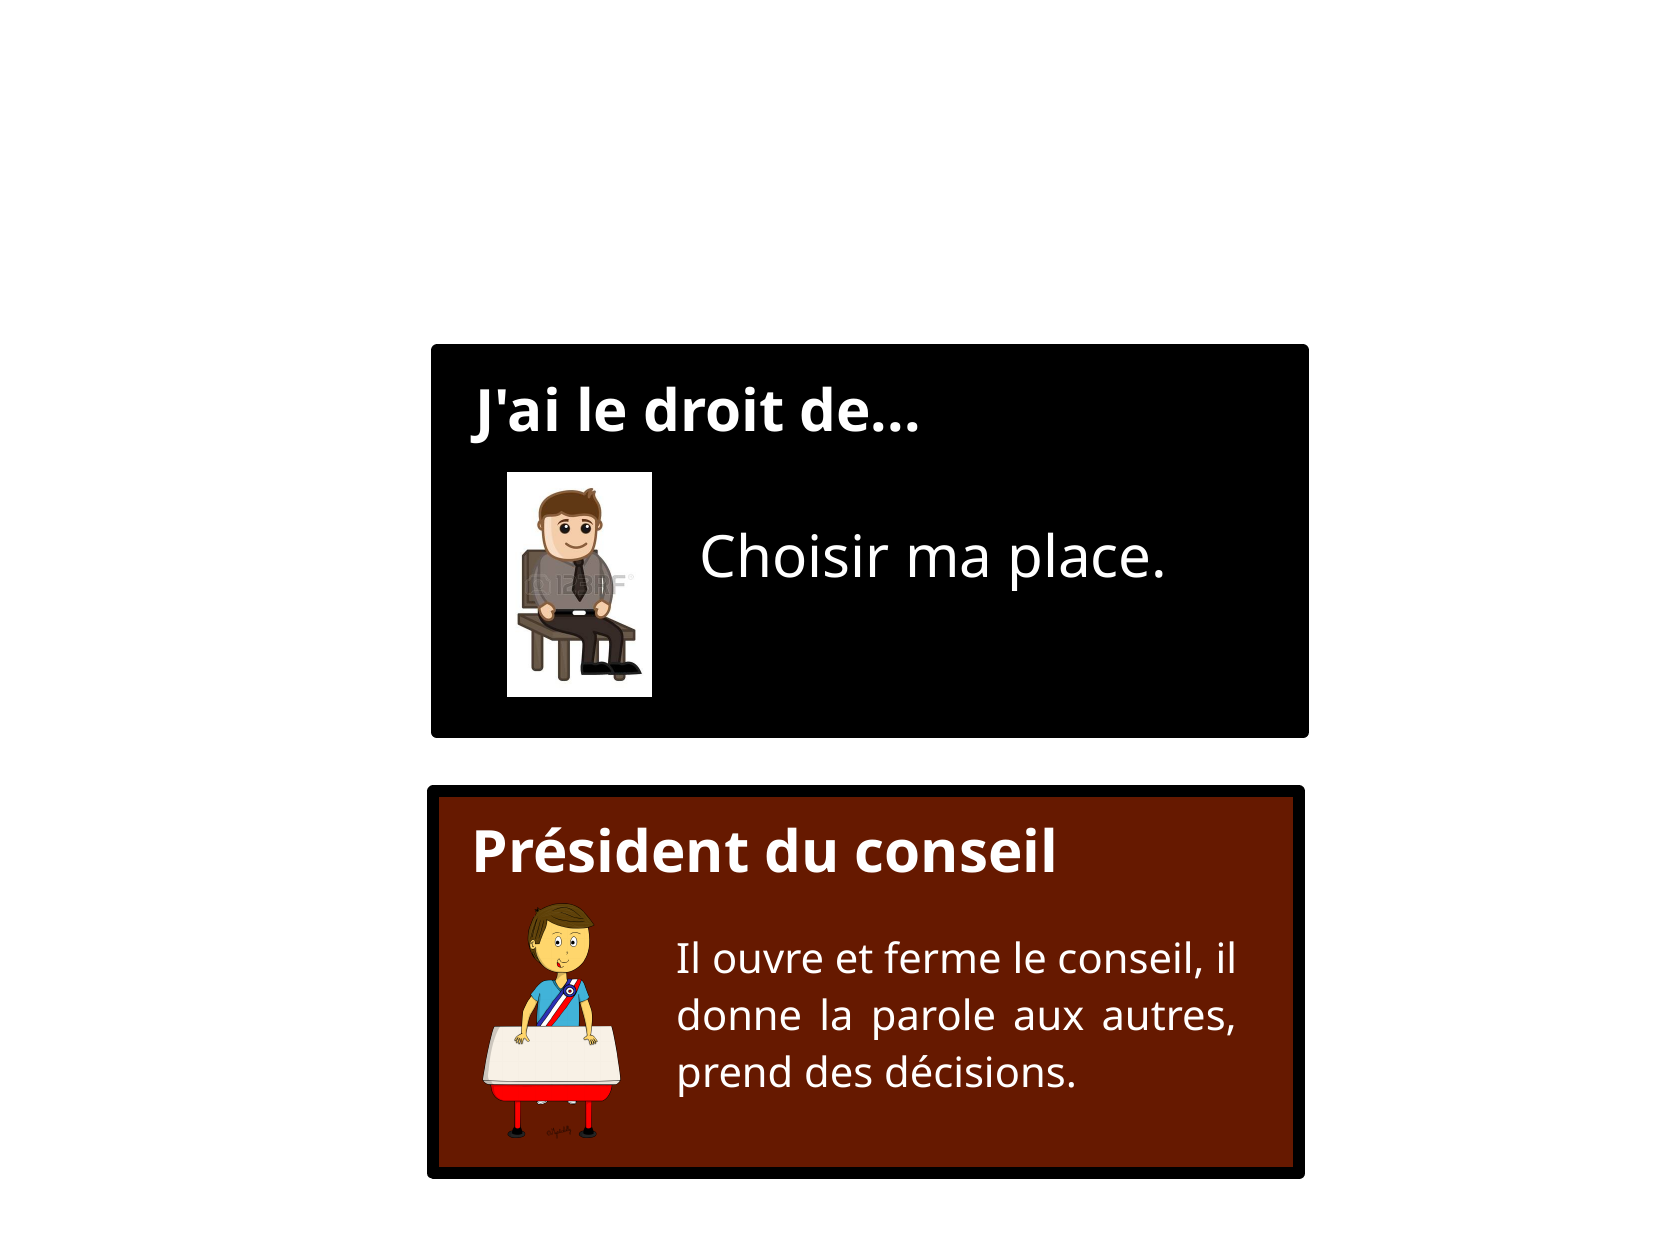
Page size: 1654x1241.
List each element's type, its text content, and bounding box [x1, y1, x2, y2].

text_box [437, 350, 1303, 733]
text_box Président du conseil [456, 803, 1284, 934]
text_box Il ouvre et ferme le conseil, il donne la parole aux autres, prend des décisions. [661, 921, 1252, 1111]
text_box Choisir ma place. [685, 508, 1276, 697]
text_box [433, 791, 1300, 1174]
picture [453, 897, 650, 1144]
text_box J'ai le droit de... [460, 362, 1288, 493]
picture [507, 472, 652, 697]
